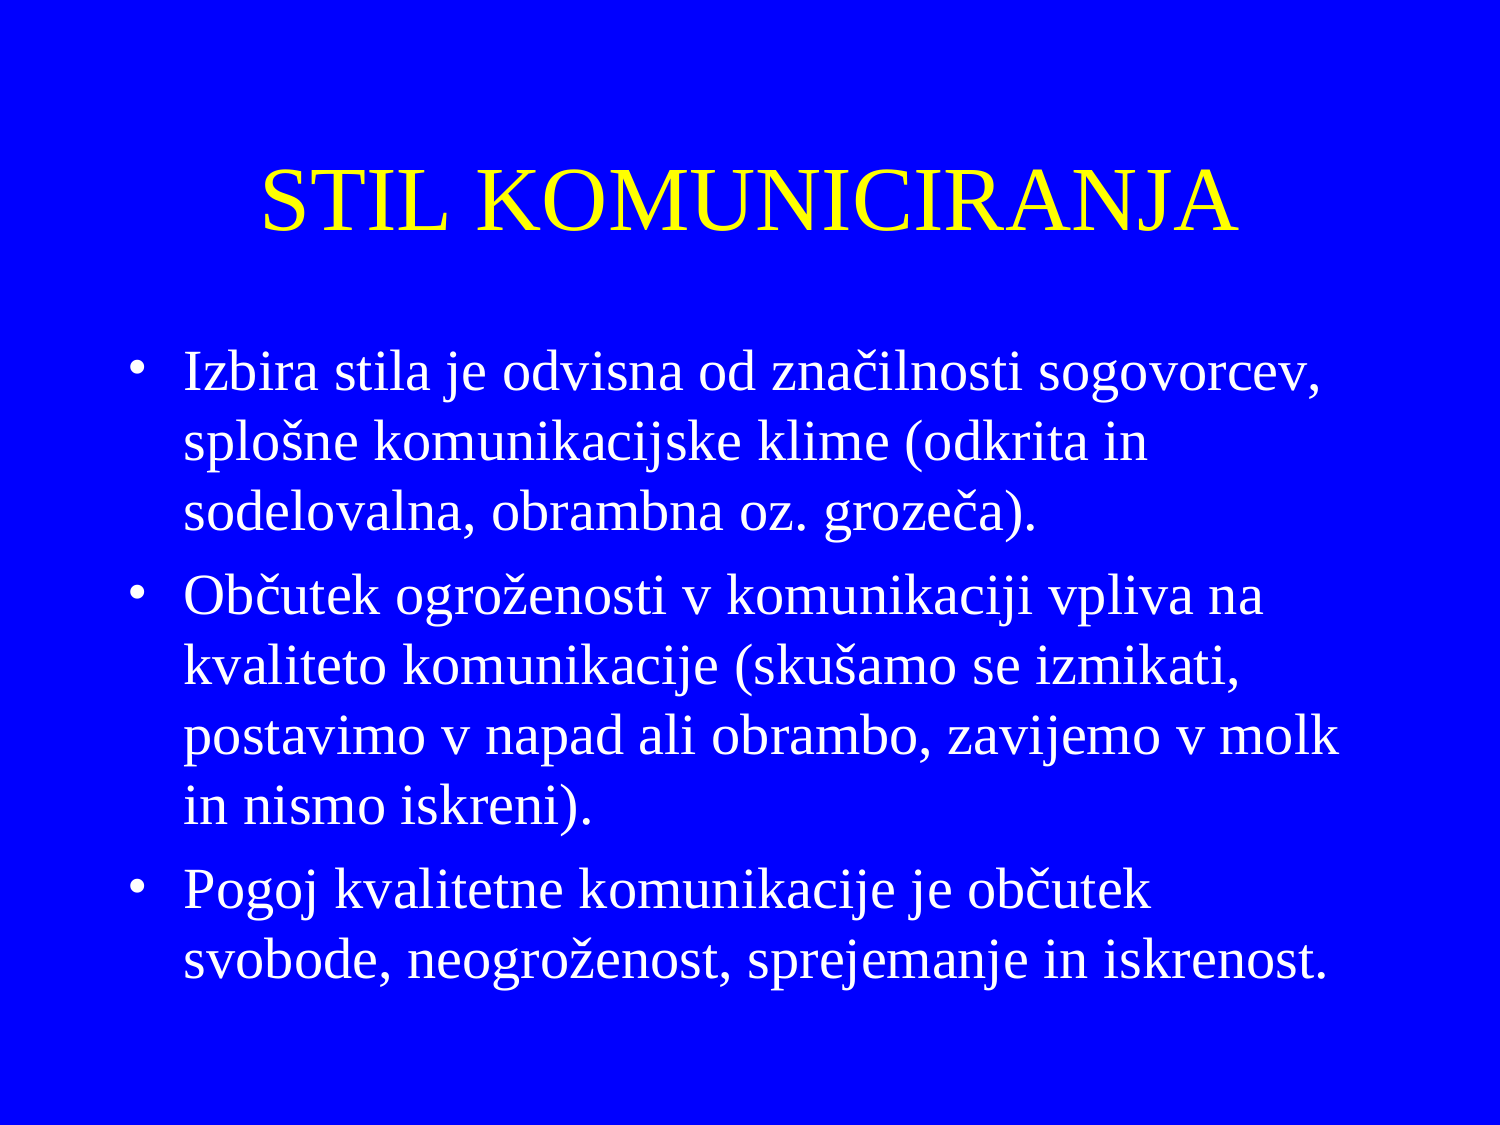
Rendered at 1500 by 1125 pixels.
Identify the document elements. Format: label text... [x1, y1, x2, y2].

title STIL KOMUNICIRANJA [112, 99, 1388, 288]
list Izbira stila je odvisna od značilnosti sogovorcev, splošne komunikacijske klime (odkrita in sodelovalna, obrambna oz. grozeča). Občutek ogroženosti v komunikaciji vpliva na kvaliteto komunikacije (skušamo se izmikati, postavimo v napad ali obrambo, zavijemo v molk in nismo iskreni). Pogoj kvalitetne komunikacije je občutek svobode, neogroženost, sprejemanje in iskrenost. [112, 324, 1388, 1001]
